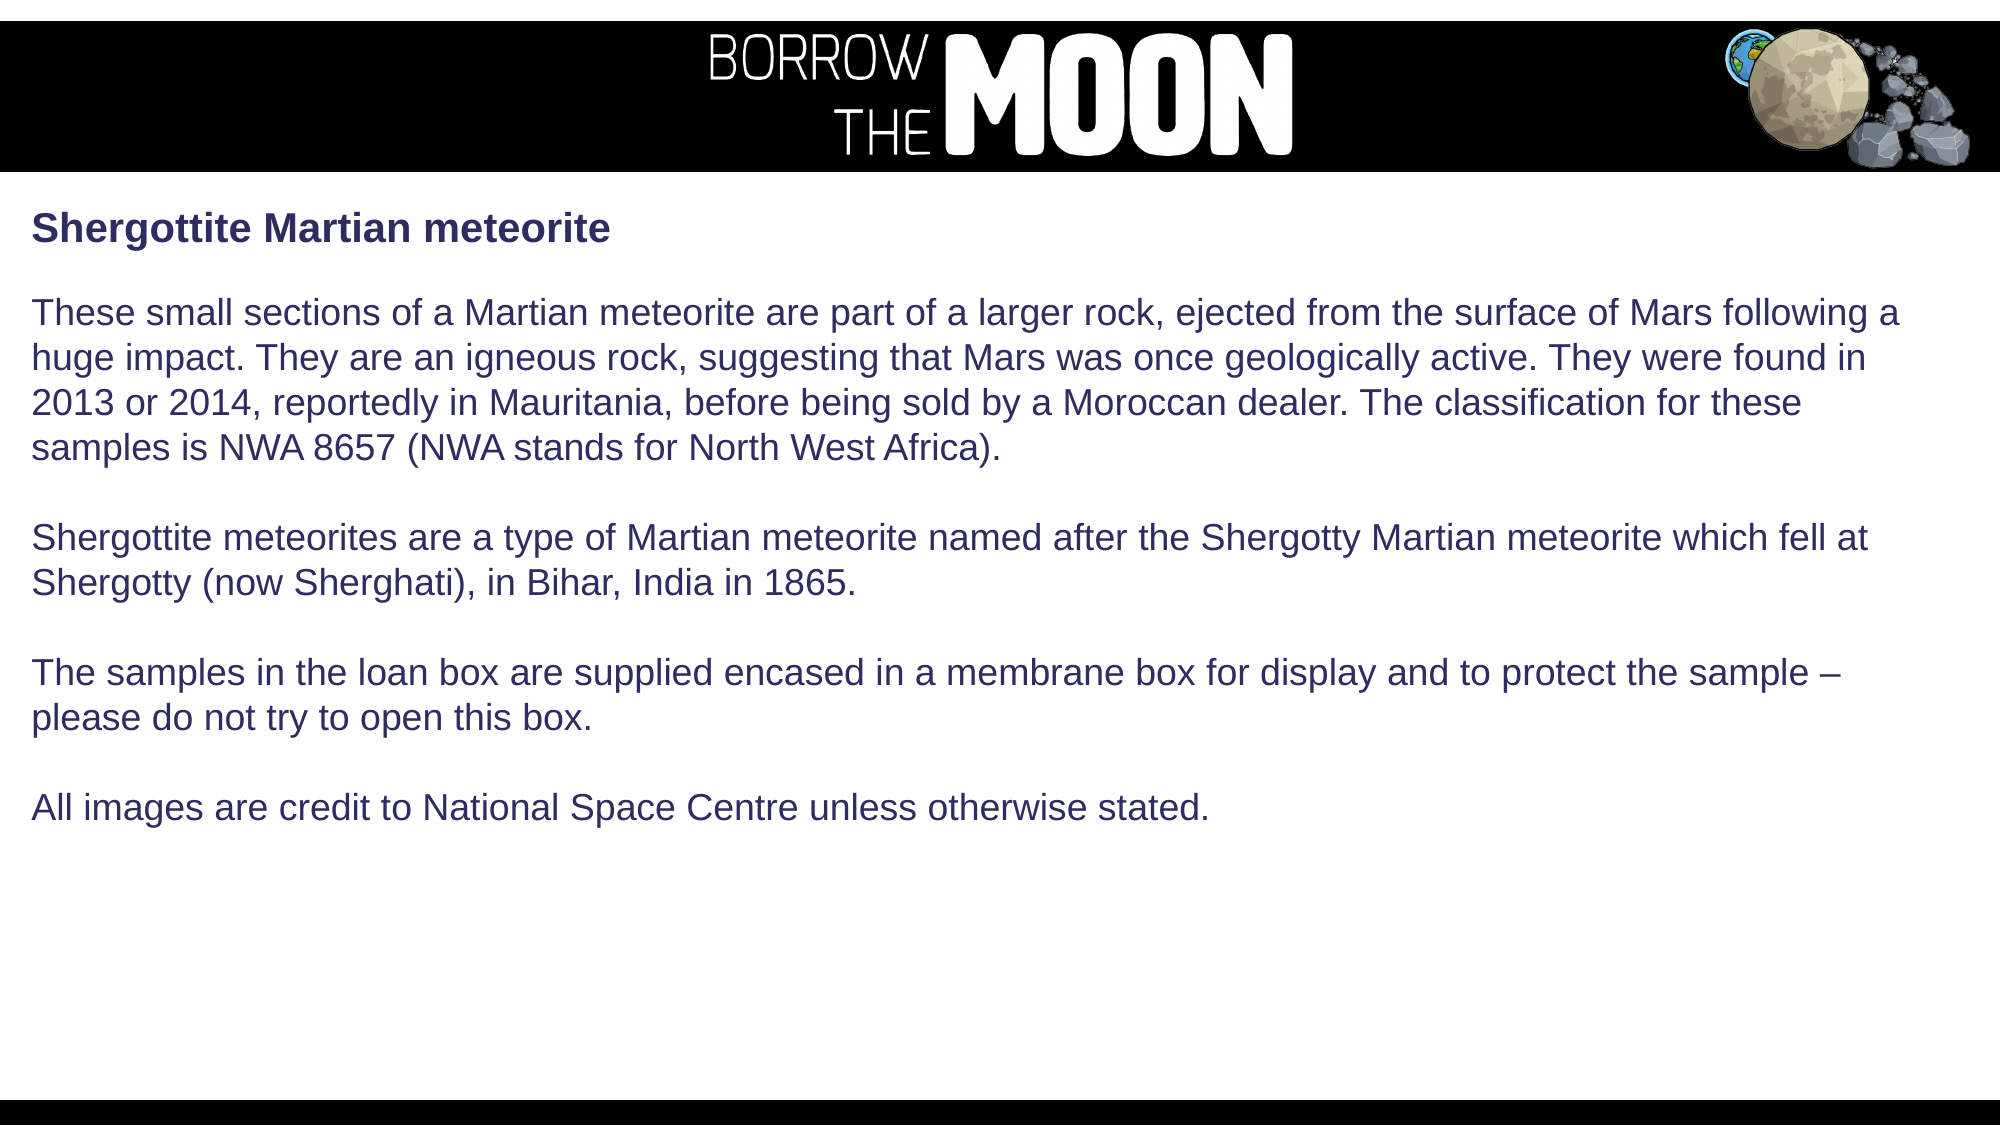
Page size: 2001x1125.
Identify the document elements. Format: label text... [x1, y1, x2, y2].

text_box Shergottite Martian meteorite These small sections of a Martian meteorite are part of a larger rock, ejected from the surface of Mars following a huge impact. They are an igneous rock, suggesting that Mars was once geologically active. They were found in 2013 or 2014, reportedly in Mauritania, before being sold by a Moroccan dealer. The classification for these samples is NWA 8657 (NWA stands for North West Africa). Shergottite meteorites are a type of Martian meteorite named after the Shergotty Martian meteorite which fell at Shergotty (now Sherghati), in Bihar, India in 1865. The samples in the loan box are supplied encased in a membrane box for display and to protect the sample – please do not try to open this box. All images are credit to National Space Centre unless otherwise stated. [16, 193, 1944, 842]
